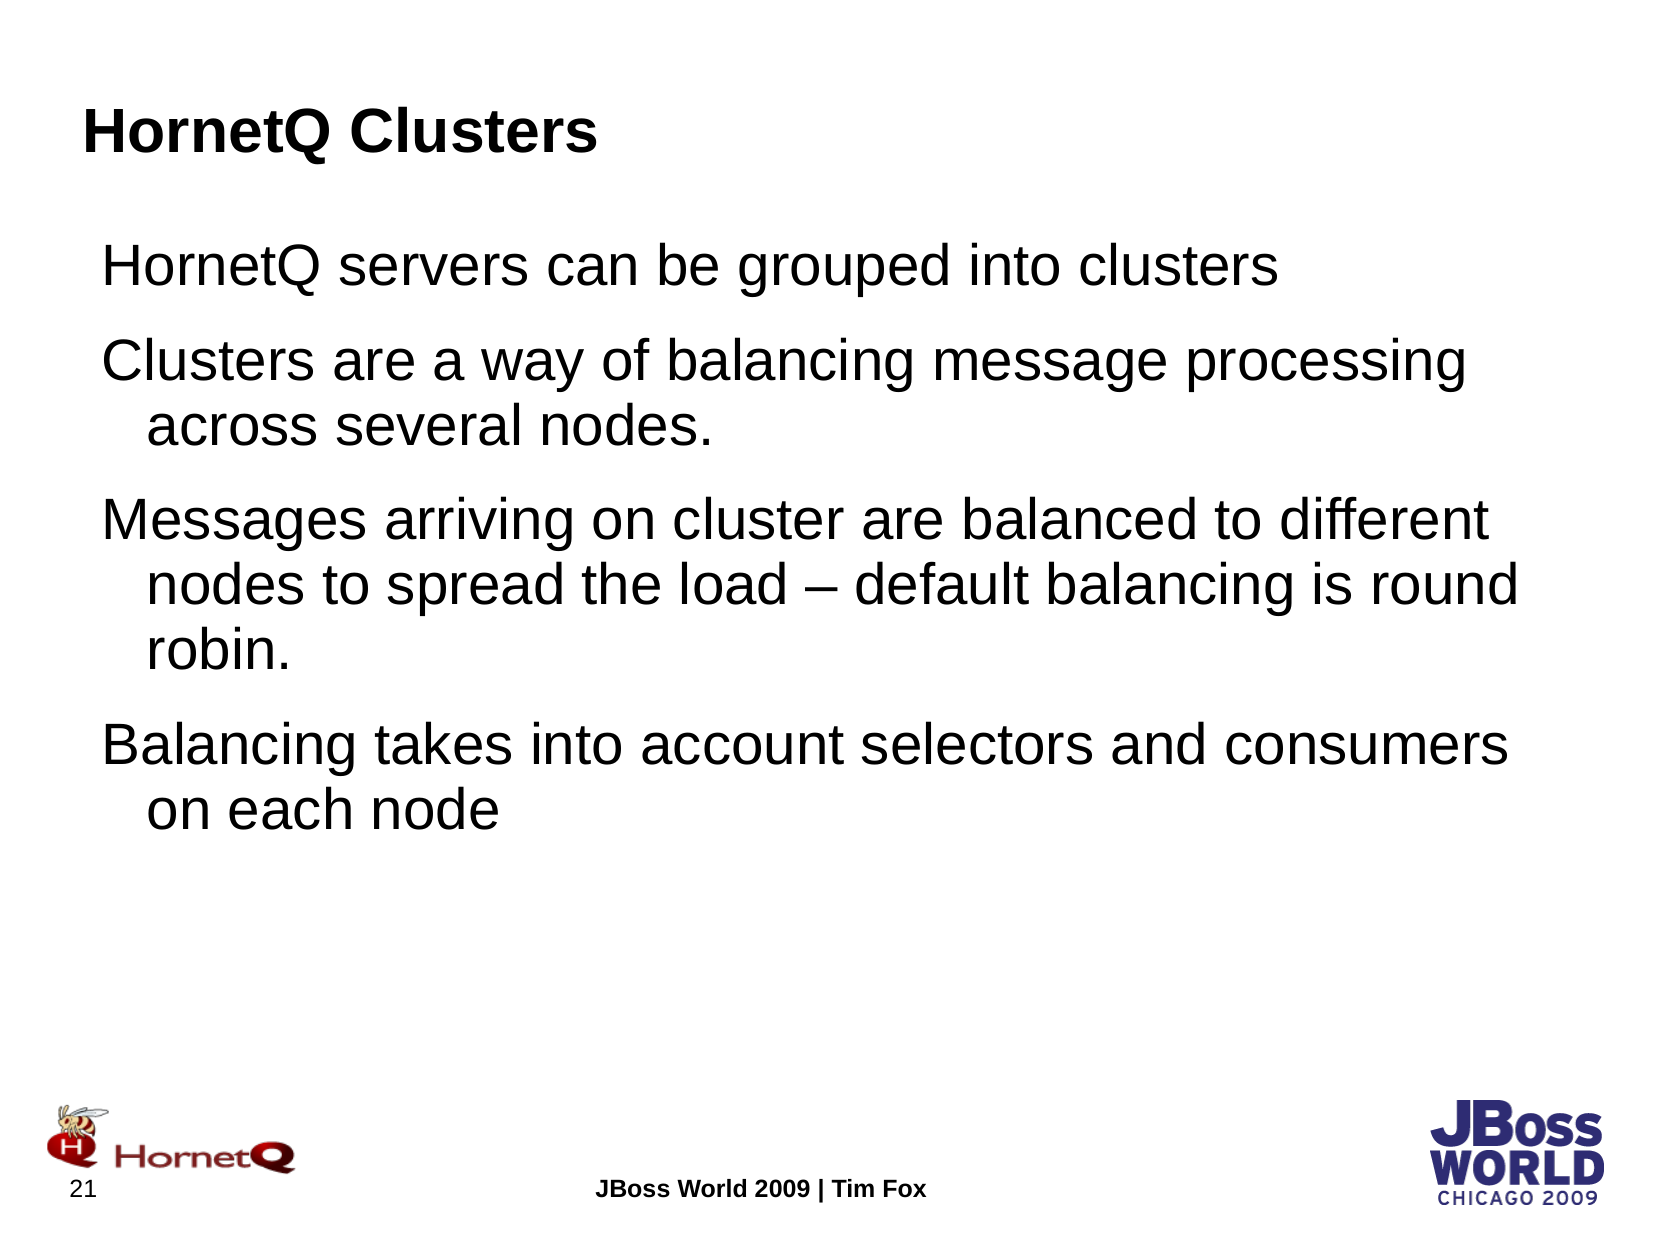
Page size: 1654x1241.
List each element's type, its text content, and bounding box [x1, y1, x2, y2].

picture [46, 1101, 297, 1177]
title HornetQ Clusters [82, 37, 1571, 226]
list HornetQ servers can be grouped into clusters Clusters are a way of balancing message processing across several nodes. Messages arriving on cluster are balanced to different nodes to spread the load – default balancing is round robin. Balancing takes into account selectors and consumers on each node [86, 232, 1576, 1014]
picture [1430, 1099, 1604, 1212]
